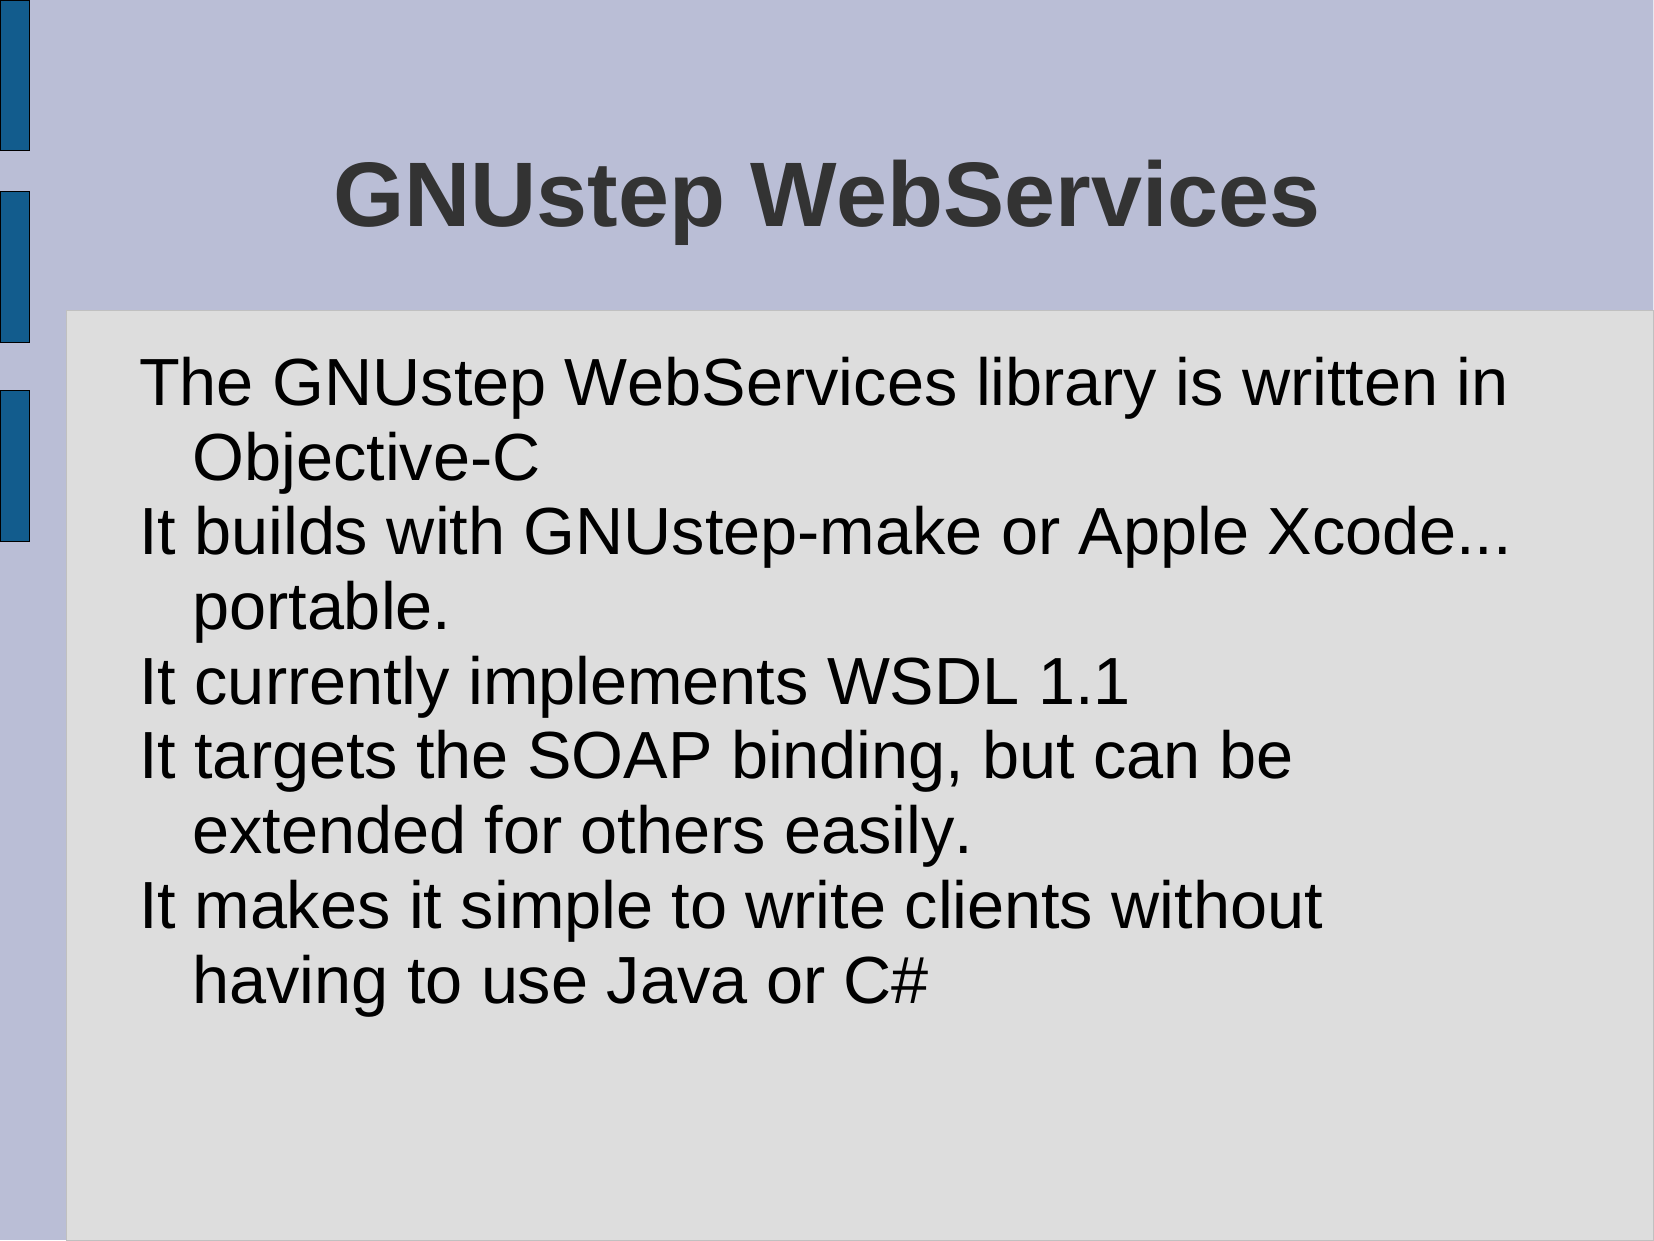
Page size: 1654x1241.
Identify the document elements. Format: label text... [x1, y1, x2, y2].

list The GNUstep WebServices library is written in Objective-C It builds with GNUstep-make or Apple Xcode... portable. It currently implements WSDL 1.1 It targets the SOAP binding, but can be extended for others easily. It makes it simple to write clients without having to use Java or C# [121, 344, 1534, 1112]
title GNUstep WebServices [121, 98, 1534, 291]
